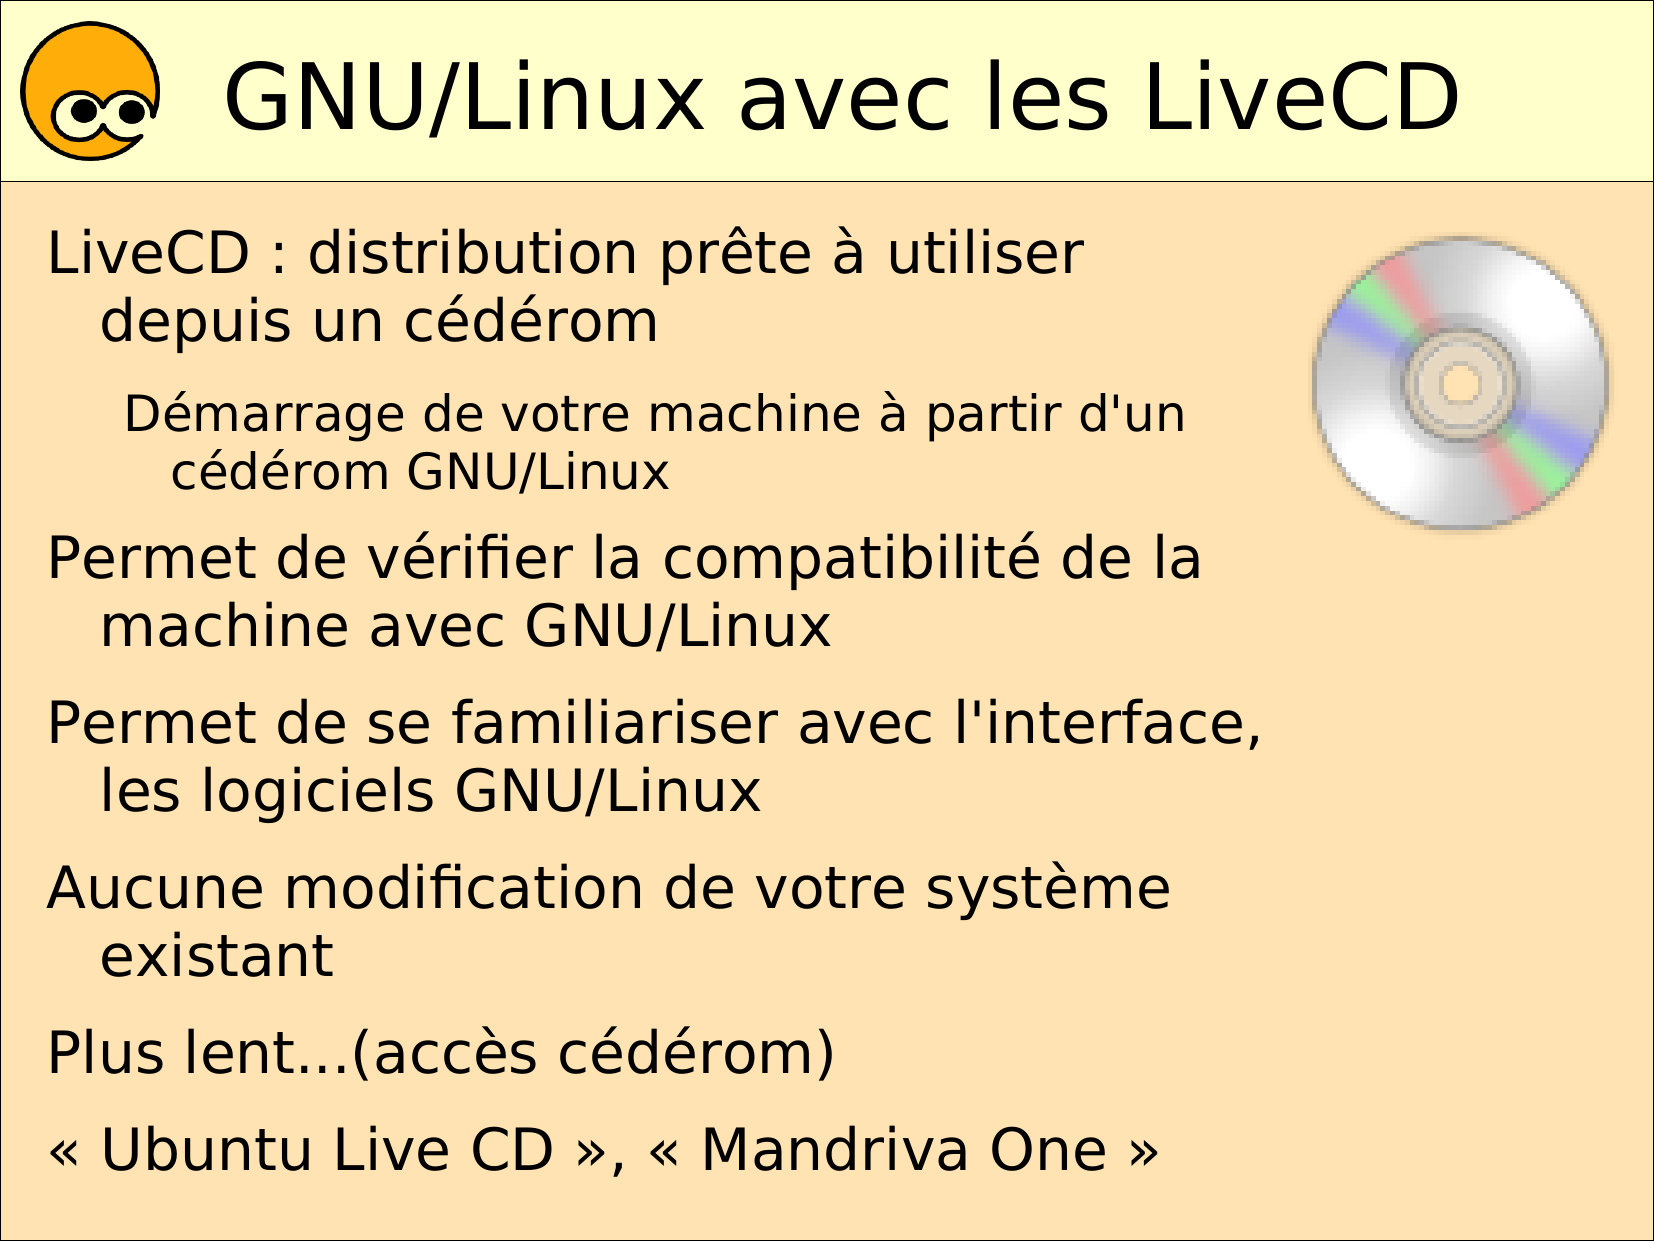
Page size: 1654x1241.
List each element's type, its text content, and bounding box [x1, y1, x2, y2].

title GNU/Linux avec les LiveCD [135, 43, 1552, 151]
list LiveCD : distribution prête à utiliser depuis un cédérom Démarrage de votre machine à partir d'un cédérom GNU/Linux Permet de vérifier la compatibilité de la machine avec GNU/Linux Permet de se familiariser avec l'interface, les logiciels GNU/Linux Aucune modification de votre système existant Plus lent...(accès cédérom) « Ubuntu Live CD », « Mandriva One » [28, 219, 1292, 1185]
picture [20, 21, 160, 161]
picture [1308, 232, 1619, 540]
